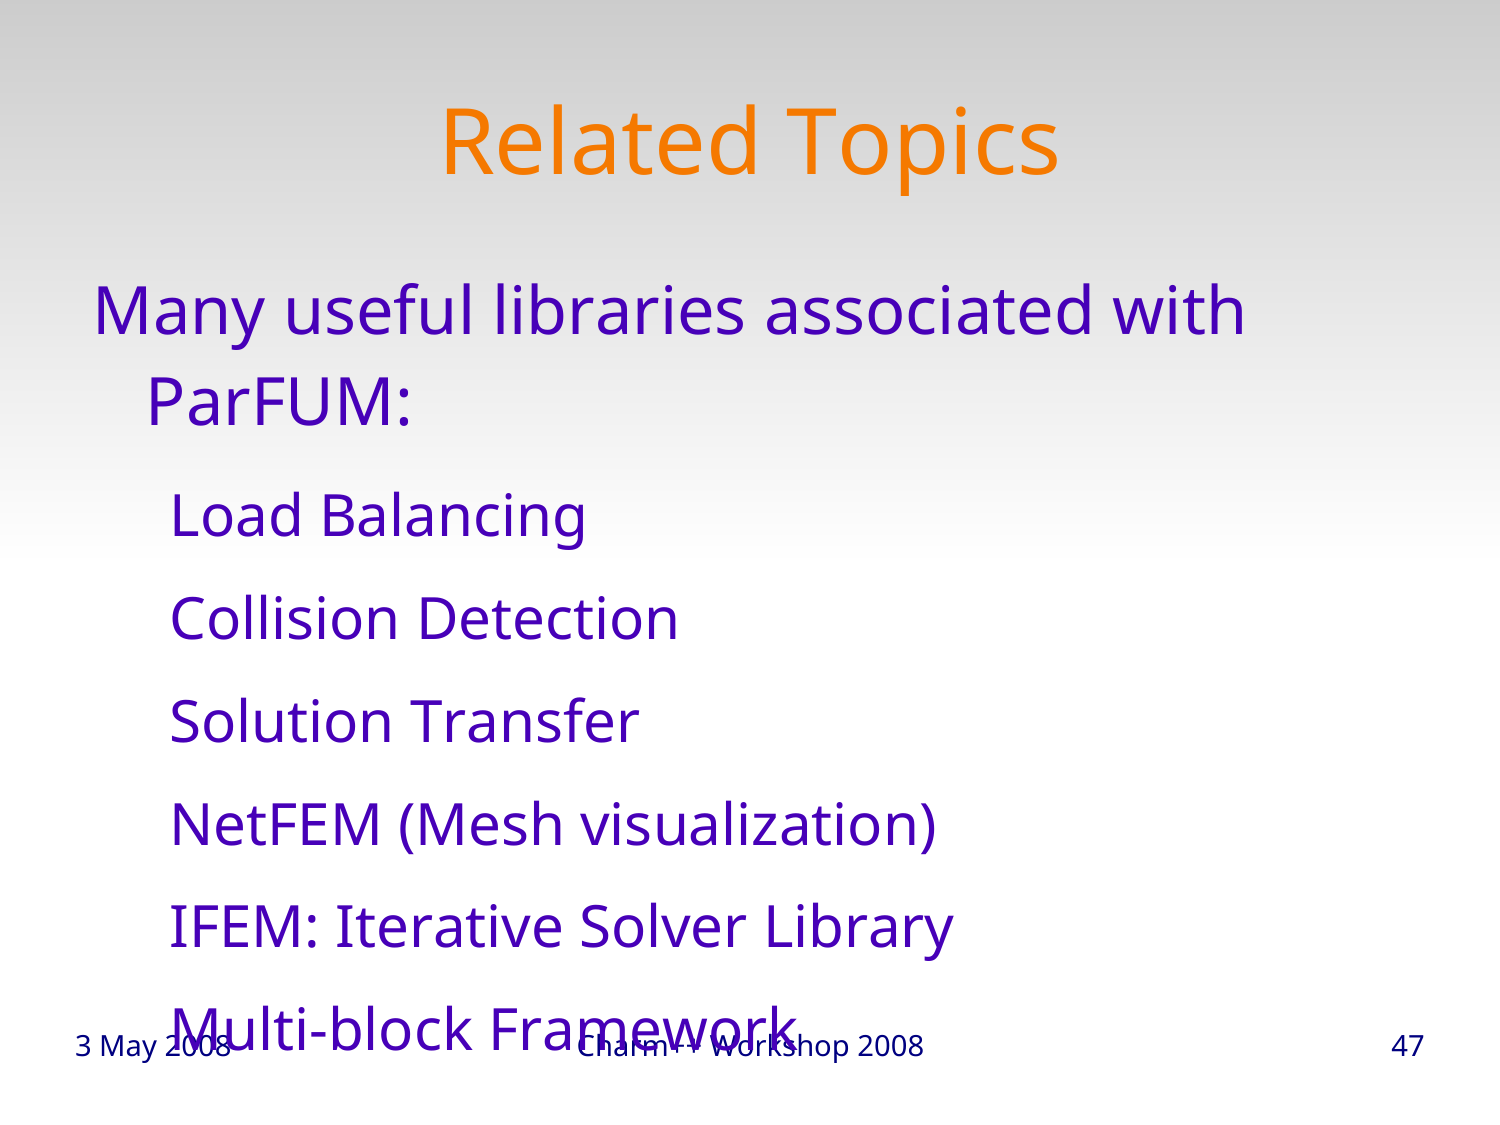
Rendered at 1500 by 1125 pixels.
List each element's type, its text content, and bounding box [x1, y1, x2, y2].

list Many useful libraries associated with ParFUM: Load Balancing Collision Detection Solution Transfer NetFEM (Mesh visualization) IFEM: Iterative Solver Library Multi-block Framework [75, 263, 1425, 991]
title Related Topics [75, 52, 1425, 226]
